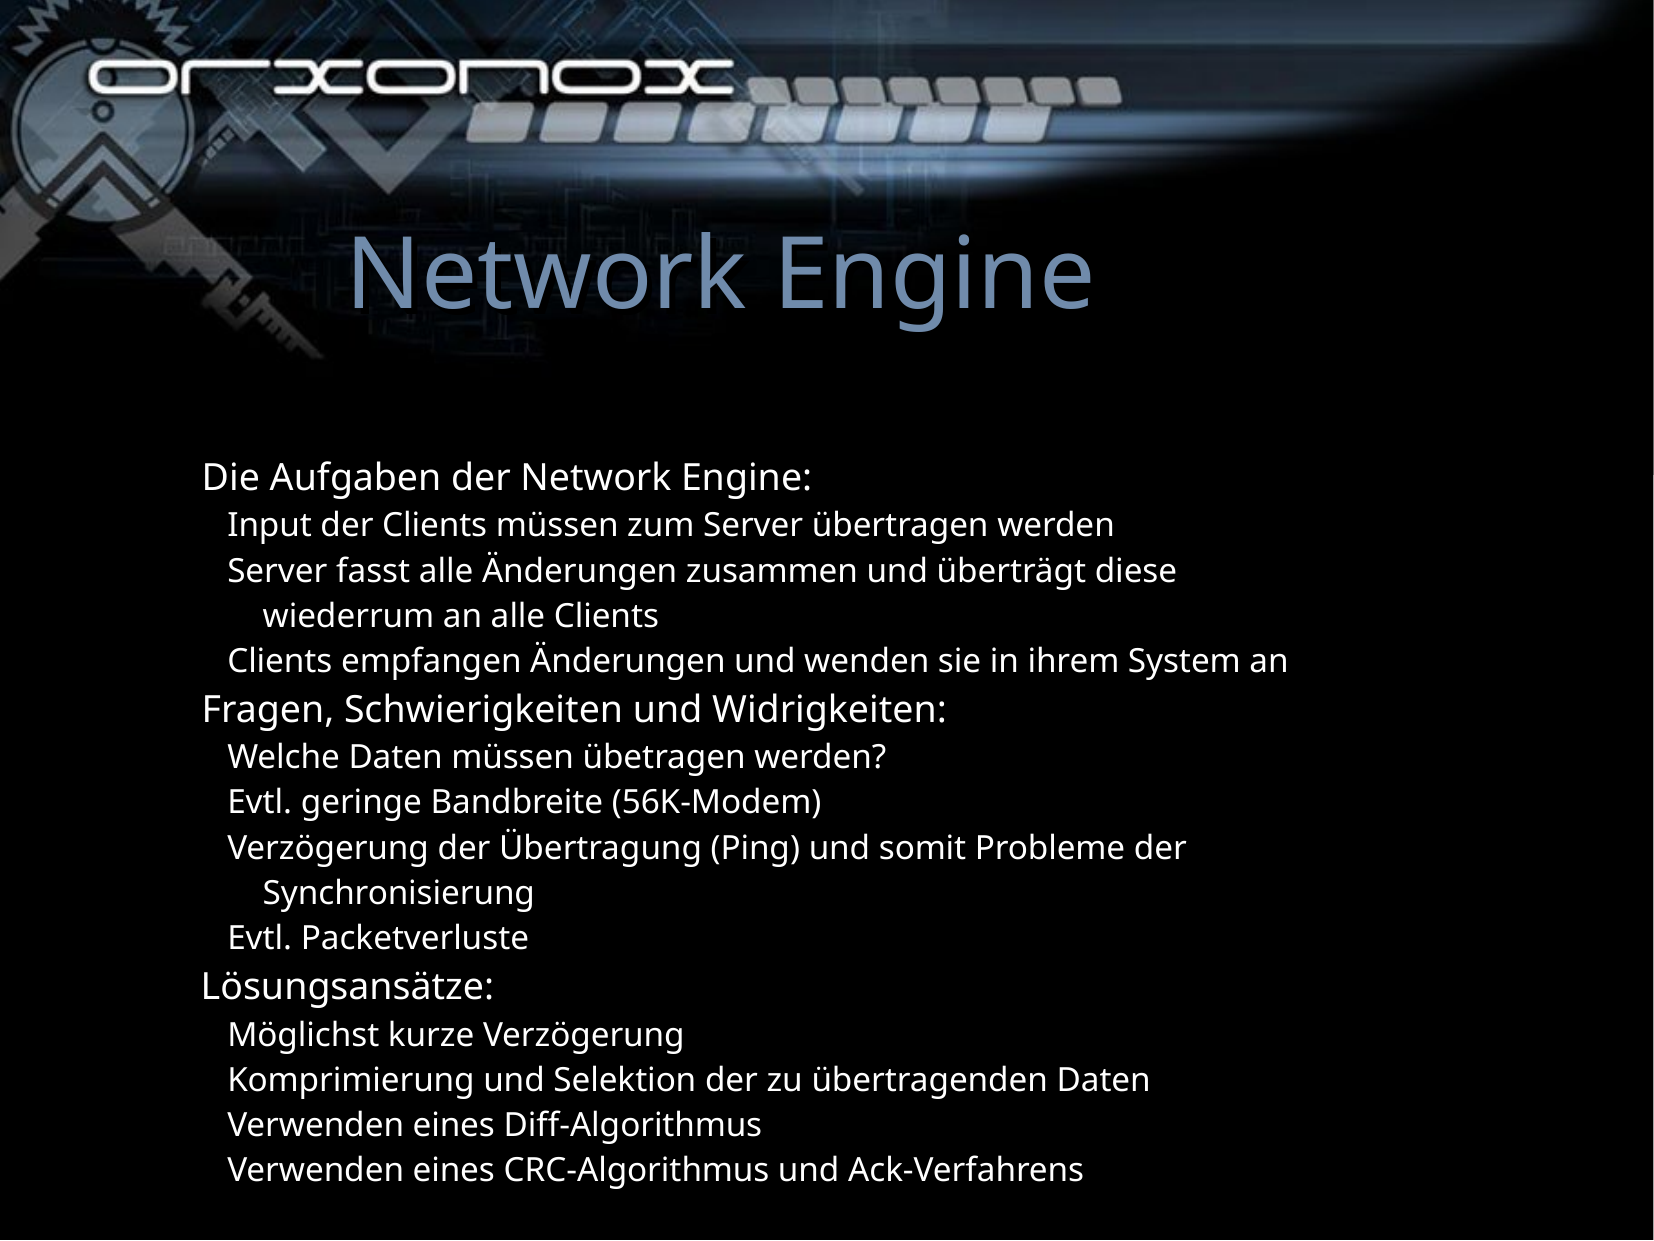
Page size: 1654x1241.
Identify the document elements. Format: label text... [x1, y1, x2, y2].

picture [0, 0, 1654, 475]
text_box Die Aufgaben der Network Engine: Input der Clients müssen zum Server übertragen werden Server fasst alle Änderungen zusammen und überträgt diese wiederrum an alle Clients Clients empfangen Änderungen und wenden sie in ihrem System an Fragen, Schwierigkeiten und Widrigkeiten: Welche Daten müssen übetragen werden? Evtl. geringe Bandbreite (56K-Modem) Verzögerung der Übertragung (Ping) und somit Probleme der Synchronisierung Evtl. Packetverluste Lösungsansätze: Möglichst kurze Verzögerung Komprimierung und Selektion der zu übertragenden Daten Verwenden eines Diff-Algorithmus Verwenden eines CRC-Algorithmus und Ack-Verfahrens [177, 442, 1329, 1184]
text_box Network Engine [330, 194, 1306, 322]
